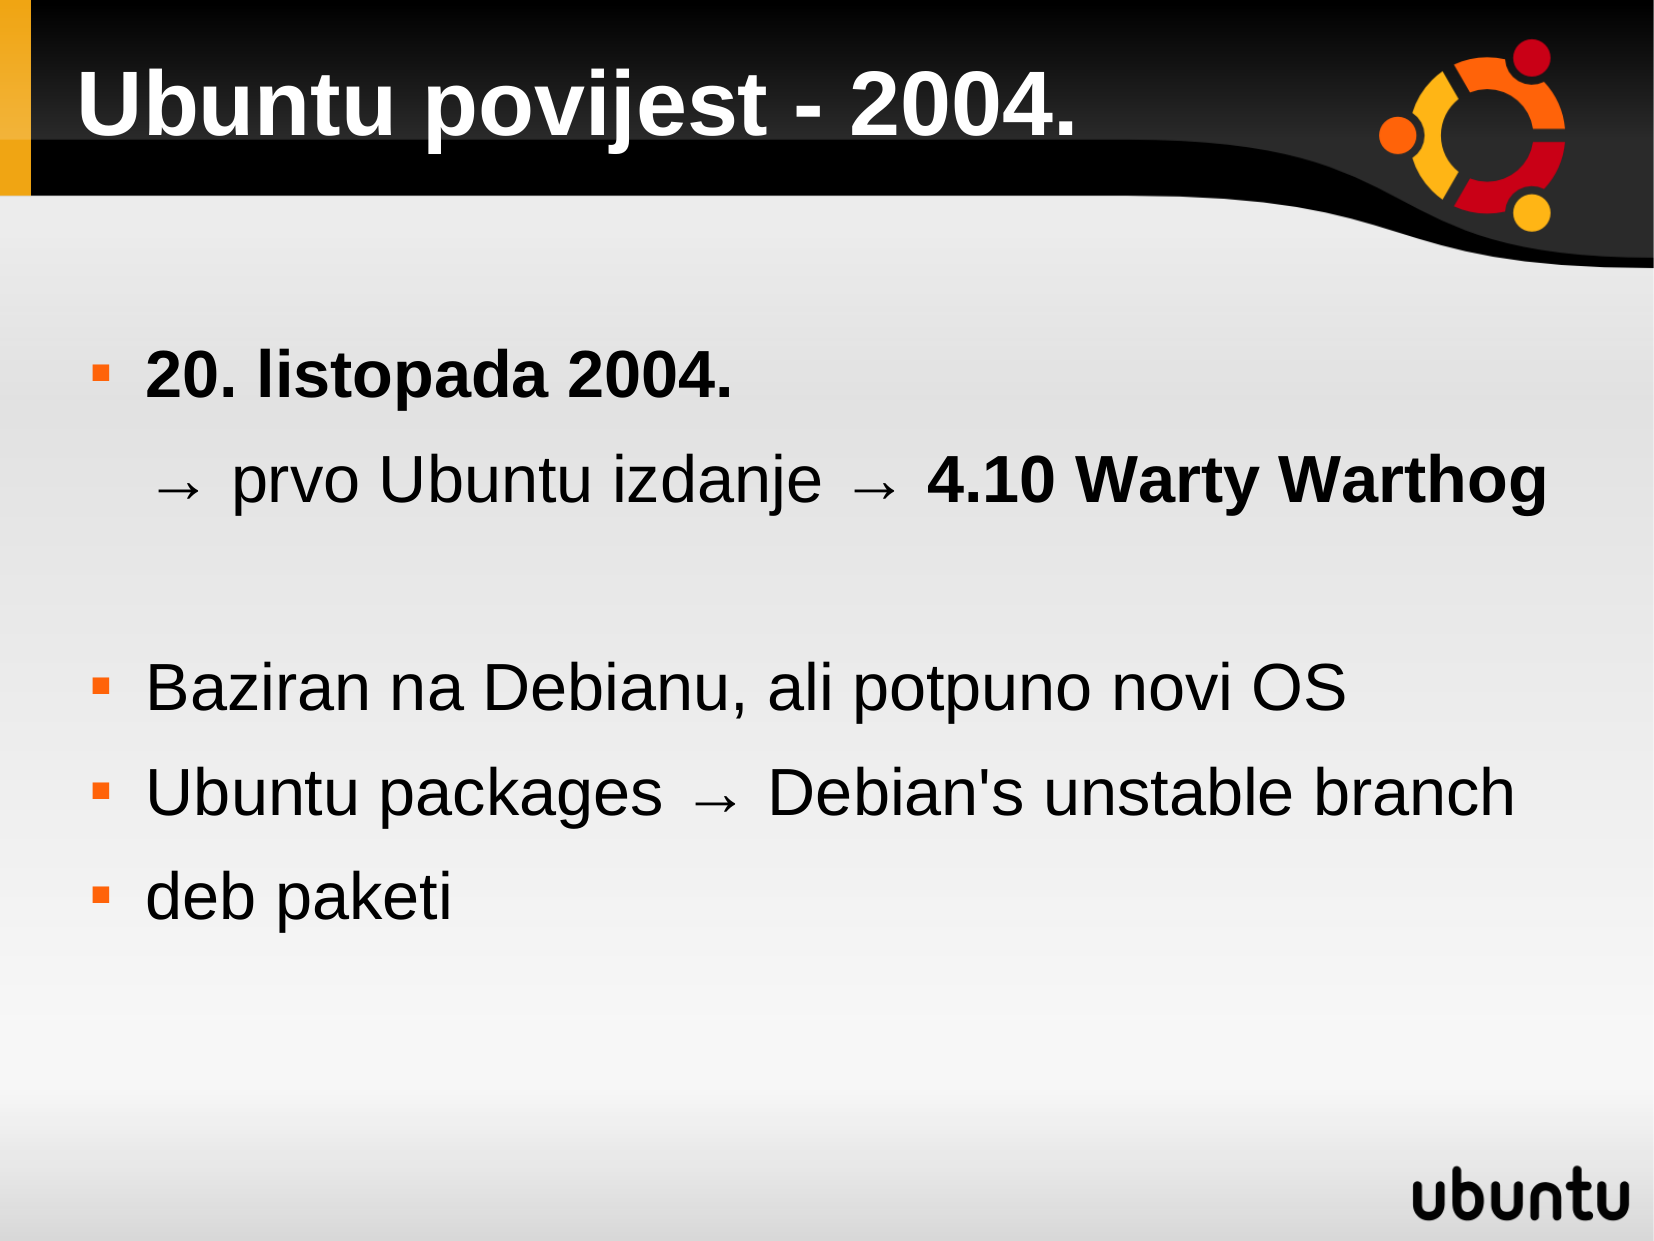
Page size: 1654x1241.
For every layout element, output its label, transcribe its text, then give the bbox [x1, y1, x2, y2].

list 20. listopada 2004. → prvo Ubuntu izdanje → 4.10 Warty Warthog Baziran na Debianu, ali potpuno novi OS Ubuntu packages → Debian's unstable branch deb paketi [75, 337, 1564, 1157]
title Ubuntu povijest - 2004. [76, 0, 1565, 208]
picture [0, 0, 1654, 1241]
